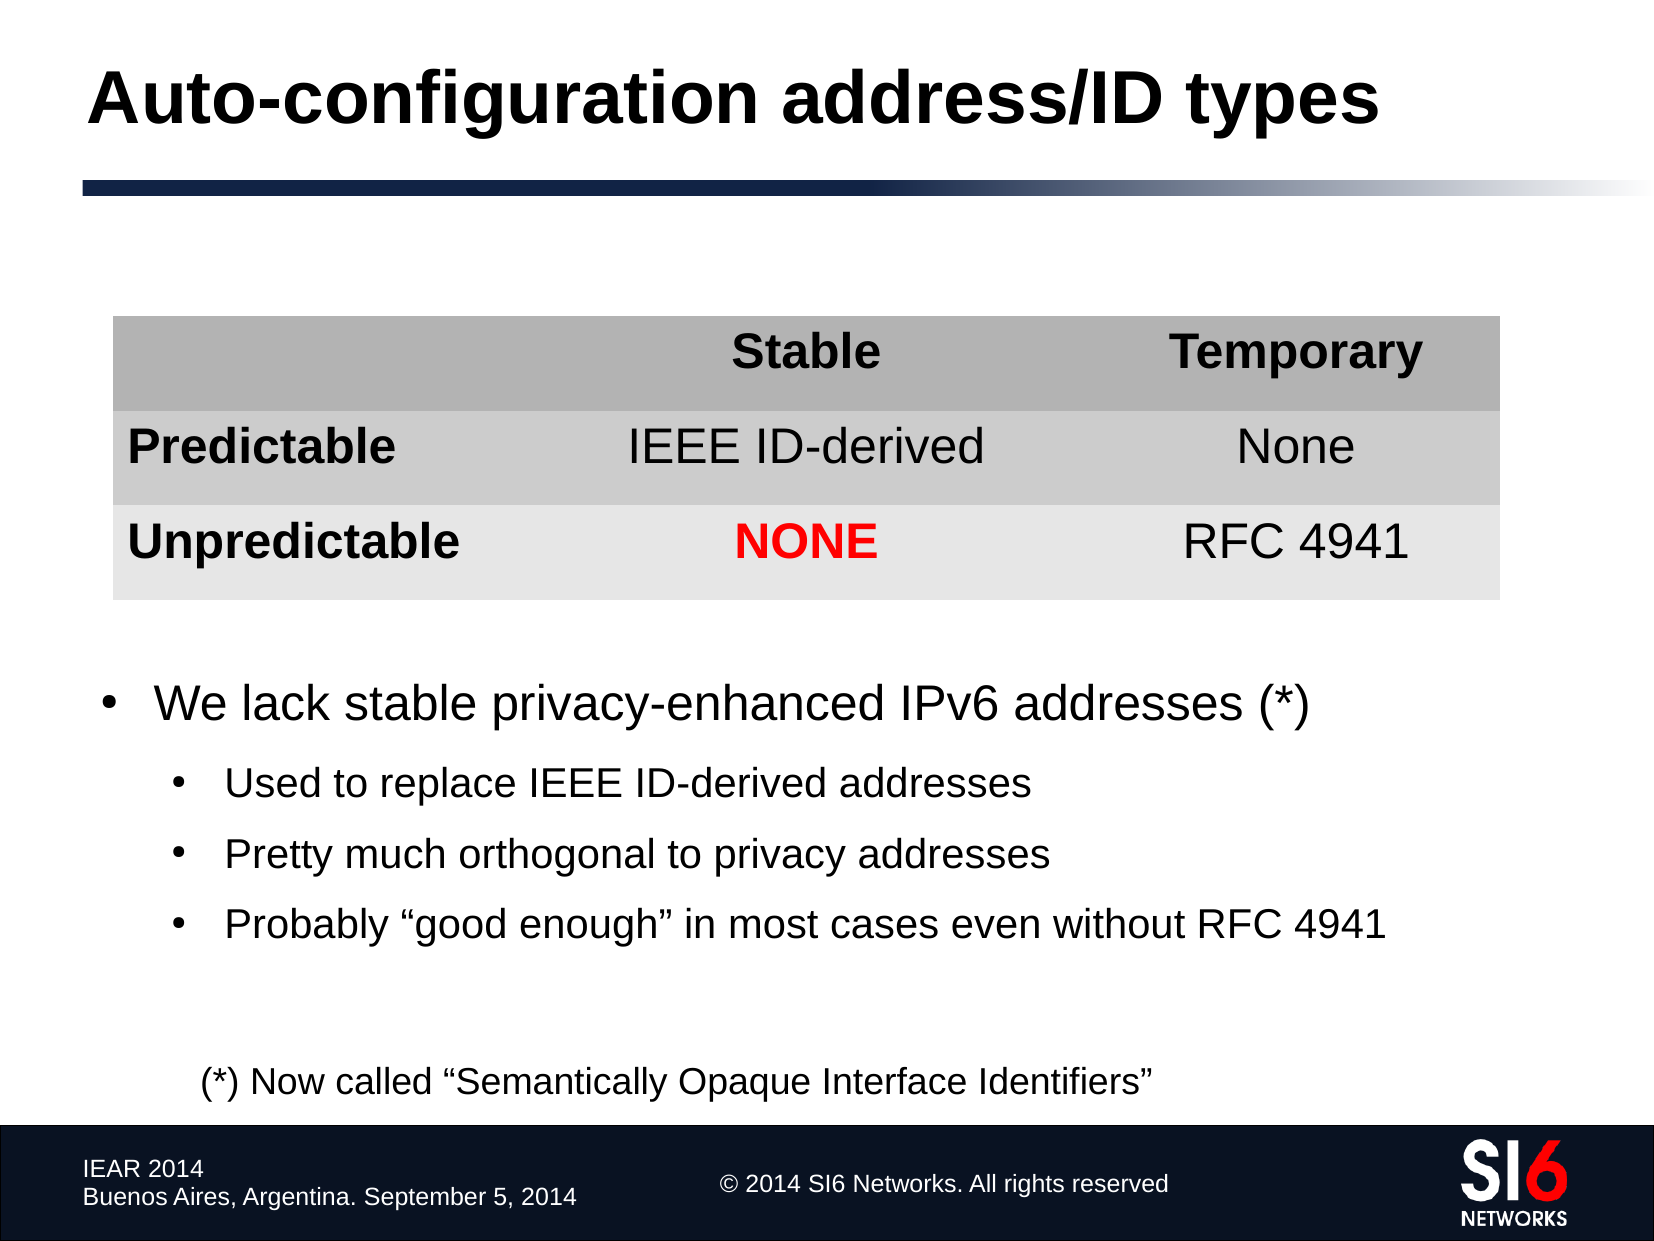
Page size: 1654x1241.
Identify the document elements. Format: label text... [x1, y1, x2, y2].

table_header [113, 316, 521, 411]
list We lack stable privacy-enhanced IPv6 addresses (*) Used to replace IEEE ID-derived addresses Pretty much orthogonal to privacy addresses Probably “good enough” in most cases even without RFC 4941 [82, 675, 1571, 1059]
table_cell Unpredictable [113, 505, 521, 600]
text_box (*) Now called “Semantically Opaque Interface Identifiers” [150, 1053, 1168, 1111]
title Auto-configuration address/ID types [86, 30, 1576, 166]
table_cell IEEE ID-derived [521, 411, 1092, 505]
table_header Stable [521, 316, 1092, 411]
table_header Temporary [1092, 316, 1500, 411]
table_cell NONE [521, 505, 1092, 600]
table_cell RFC 4941 [1092, 505, 1500, 600]
picture [1461, 1139, 1567, 1226]
table_cell None [1092, 411, 1500, 505]
table_cell Predictable [113, 411, 521, 505]
